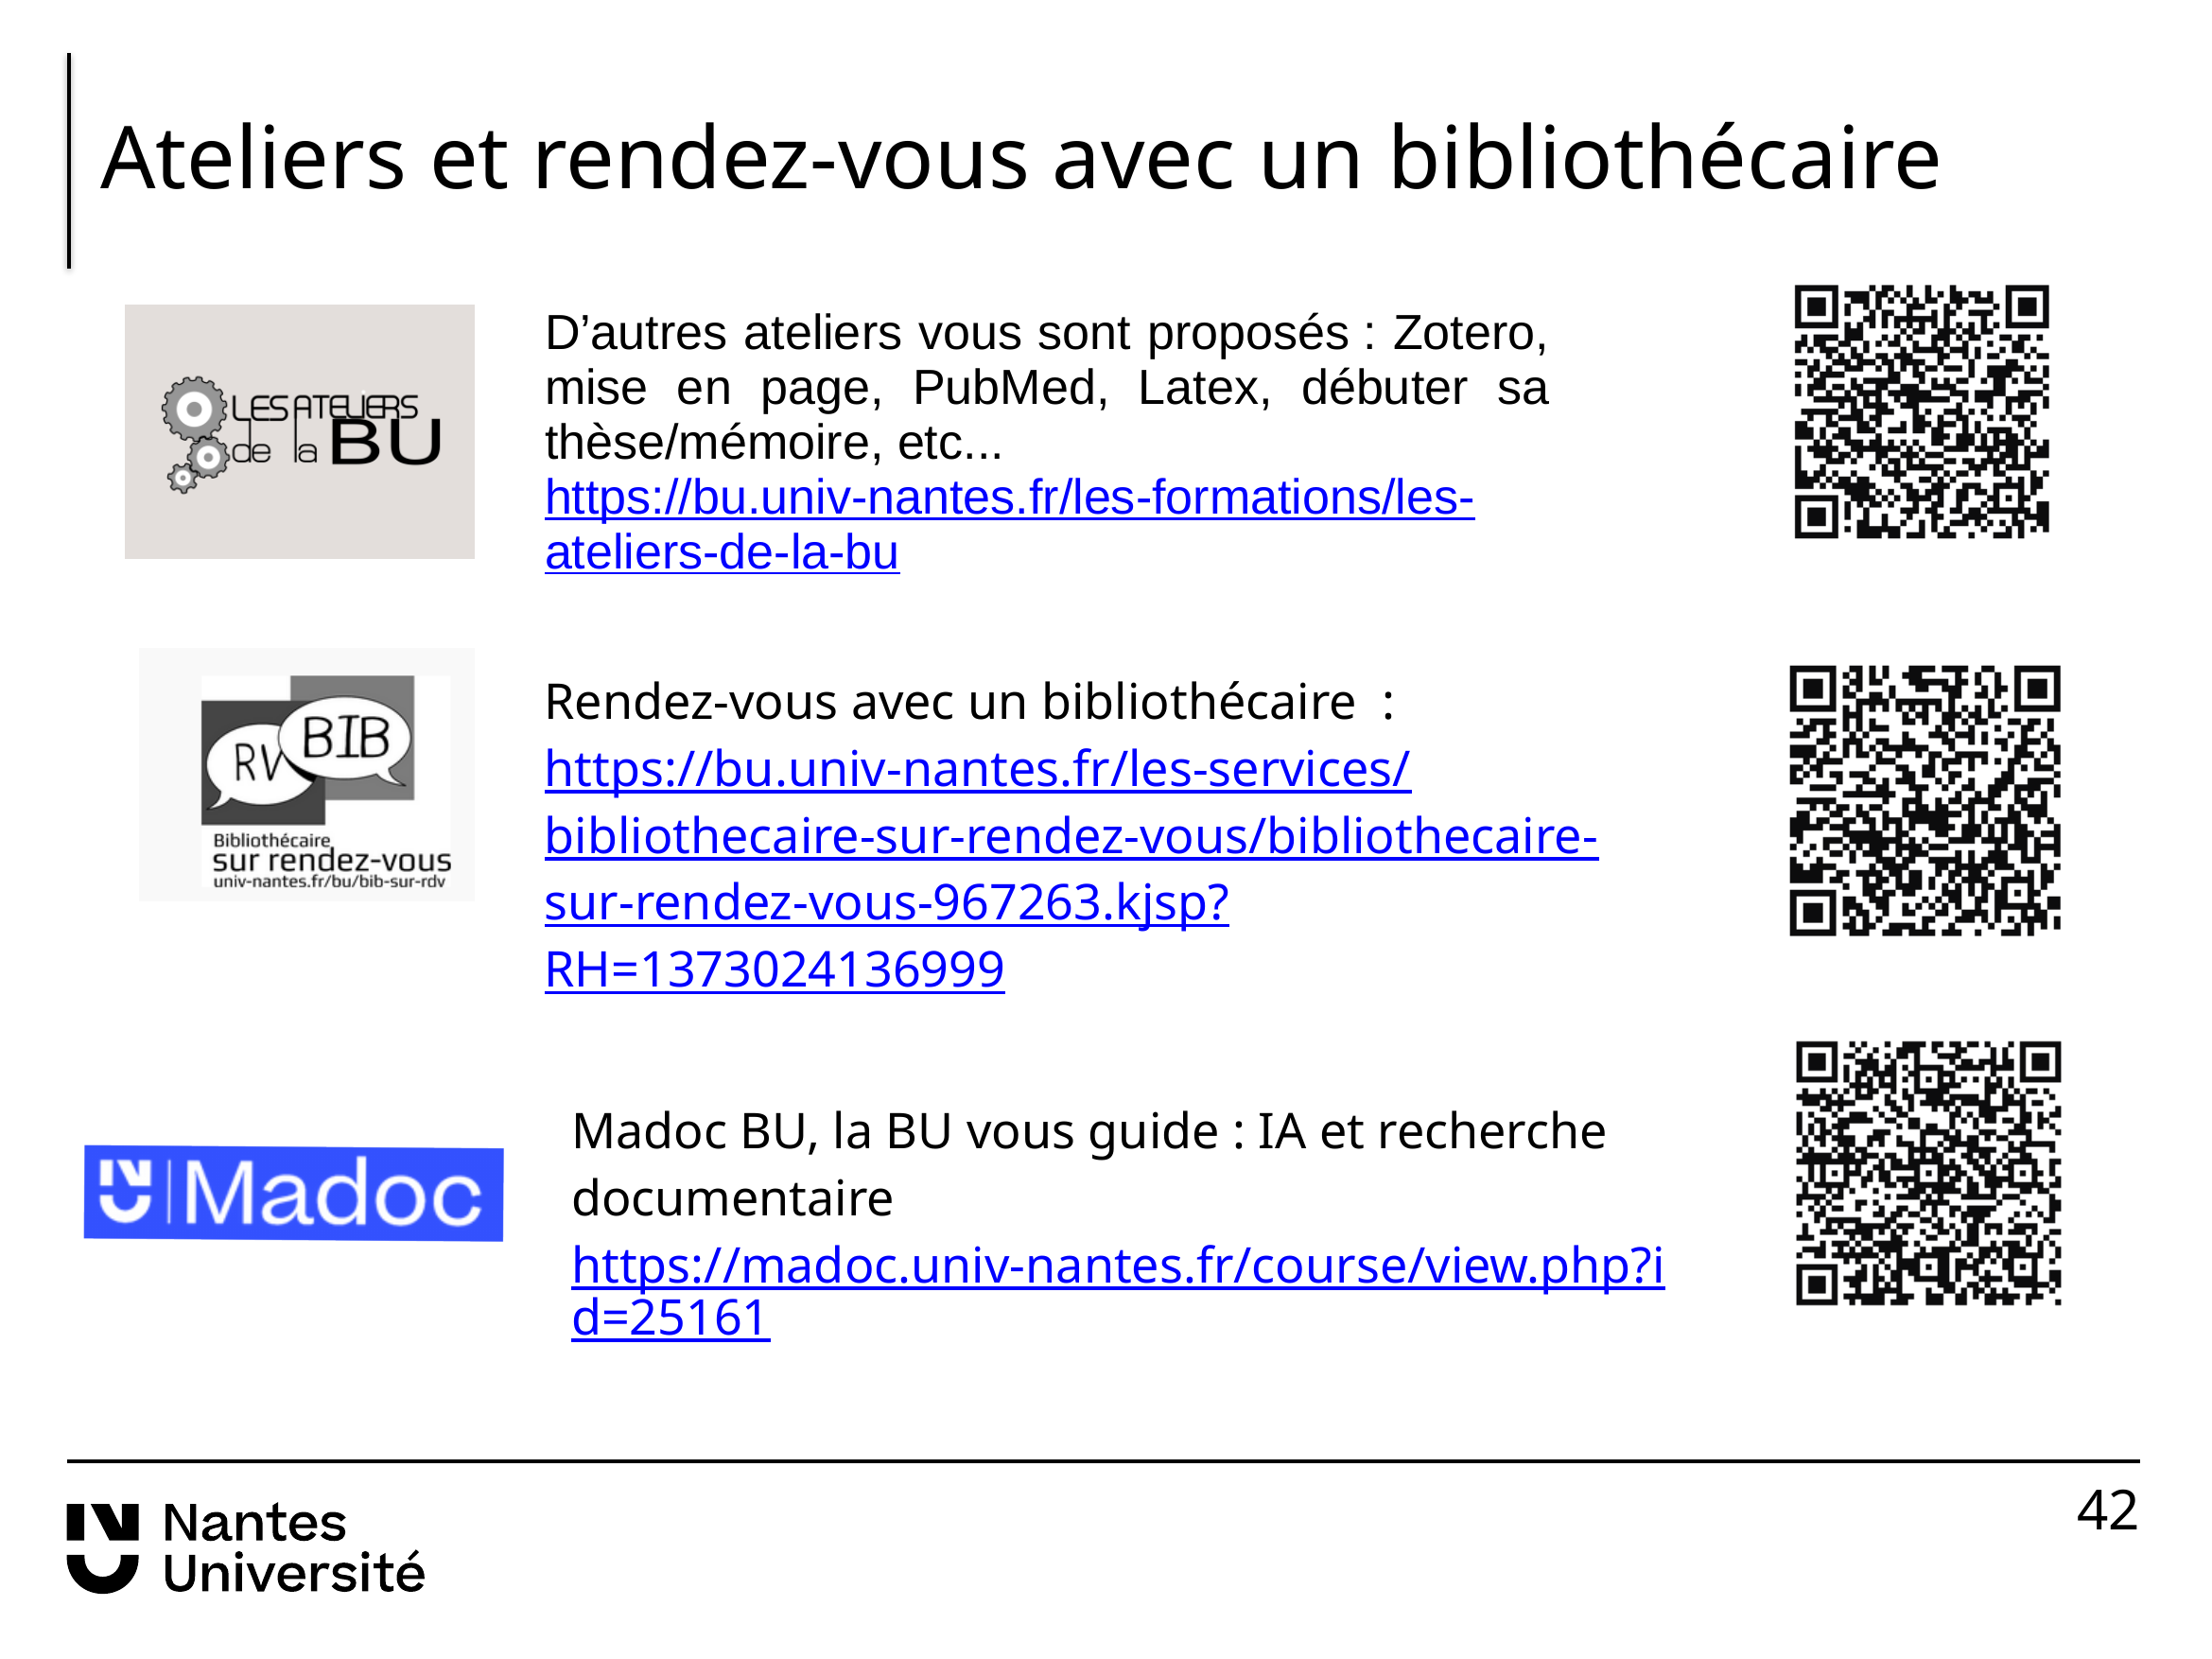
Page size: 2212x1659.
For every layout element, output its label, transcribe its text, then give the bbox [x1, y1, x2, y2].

picture [1784, 659, 2067, 940]
picture [83, 1144, 504, 1242]
title Ateliers et rendez-vous avec un bibliothécaire [100, 106, 2067, 215]
picture [139, 648, 475, 901]
text_box Madoc BU, la BU vous guide : IA et recherche documentaire https://madoc.univ-nantes.fr/course/view.php?id=25161 [557, 1089, 1704, 1373]
picture [1786, 1033, 2070, 1313]
text_box Rendez-vous avec un bibliothécaire : https://bu.univ-nantes.fr/les-services/bibliothecaire-sur-rendez-vous/bibliothecaire-sur-rendez-vous-967263.kjsp?RH=1373024136999 [531, 659, 1676, 944]
picture [125, 305, 475, 559]
text_box D’autres ateliers vous sont proposés : Zotero, mise en page, PubMed, Latex, débuter sa thèse/mémoire, etc... https://bu.univ-nantes.fr/les-formations/les-ateliers-de-la-bu [531, 298, 1564, 587]
picture [1786, 279, 2058, 541]
slide_number <numéro> [1815, 1478, 2140, 1546]
